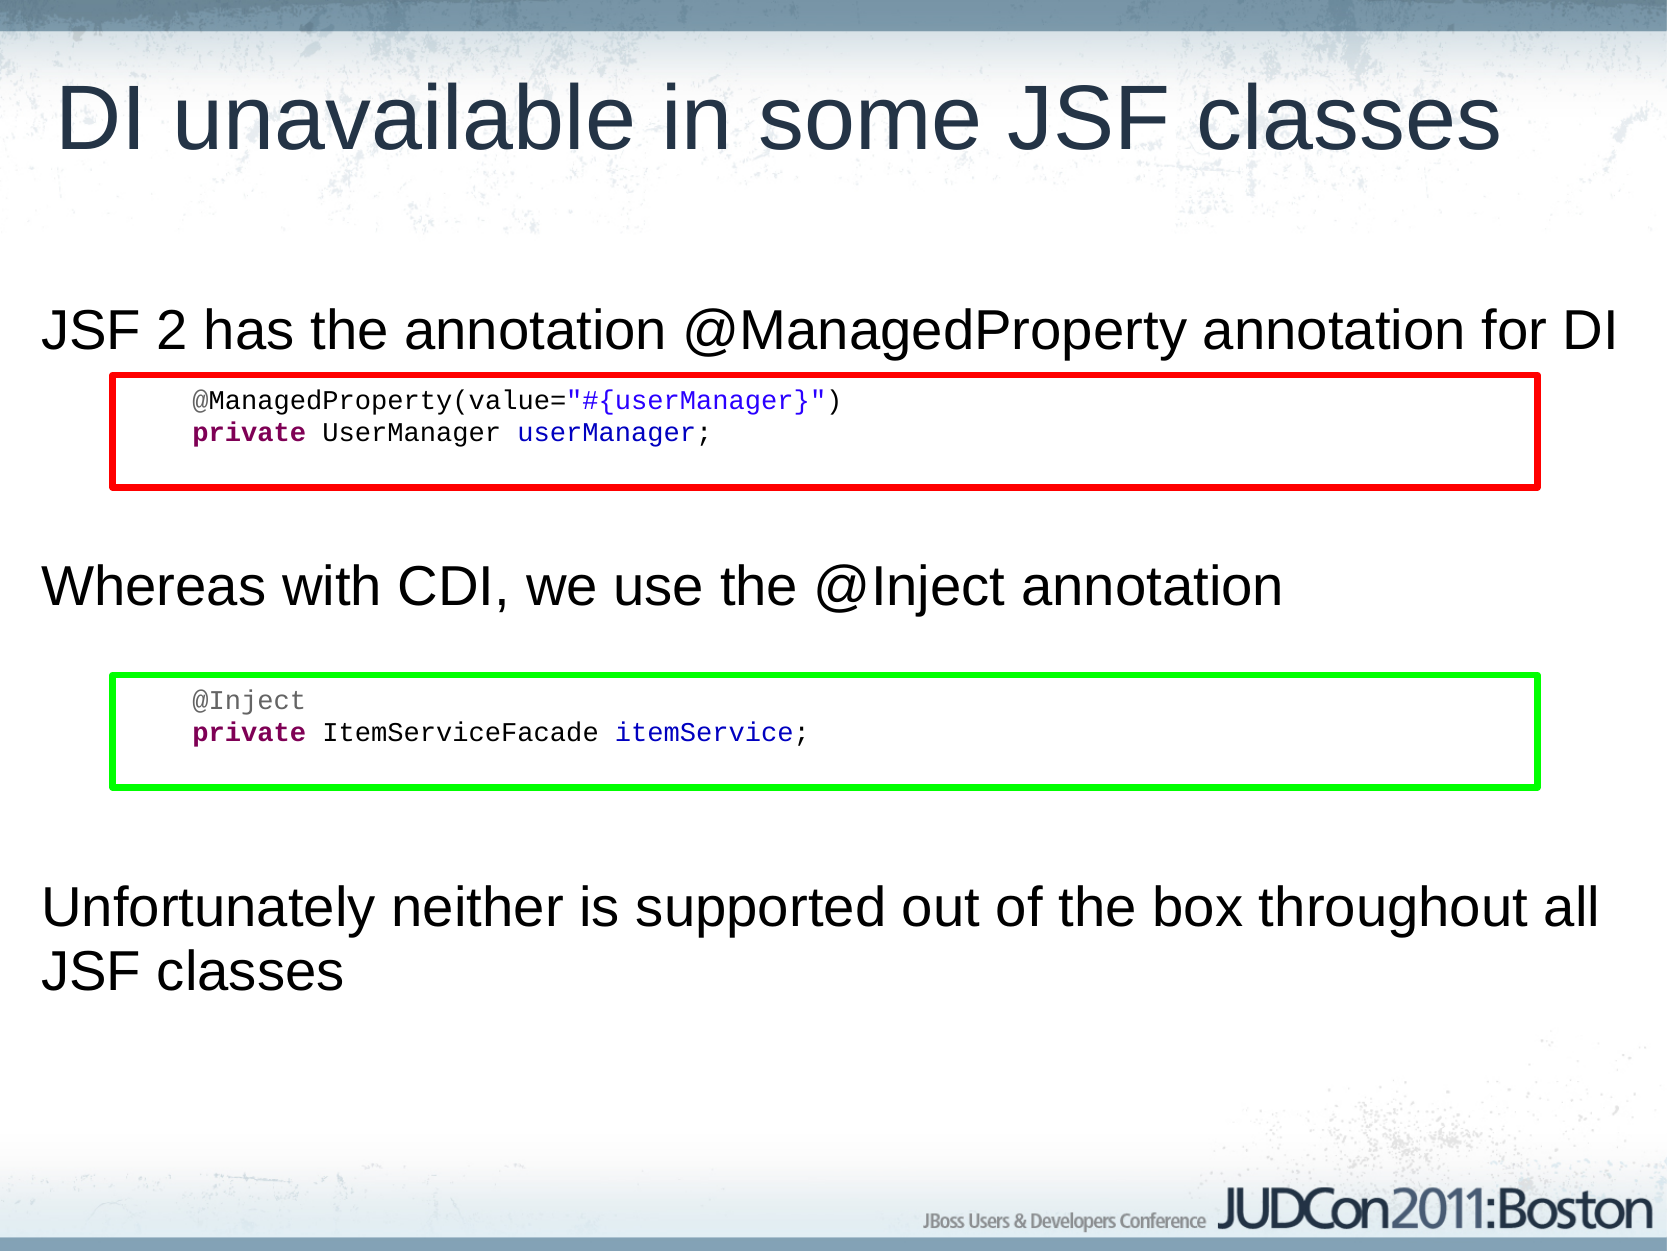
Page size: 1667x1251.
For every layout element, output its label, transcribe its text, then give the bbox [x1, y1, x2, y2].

title DI unavailable in some JSF classes [40, 50, 1627, 216]
picture [0, 0, 1667, 1251]
text_box @Inject private ItemServiceFacade itemService; [112, 675, 1538, 788]
text_box @ManagedProperty(value="#{userManager}") private UserManager userManager; [112, 375, 1538, 488]
list JSF 2 has the annotation @ManagedProperty annotation for DI Whereas with CDI, we use the @Inject annotation Unfortunately neither is supported out of the box throughout all JSF classes [41, 298, 1628, 1088]
